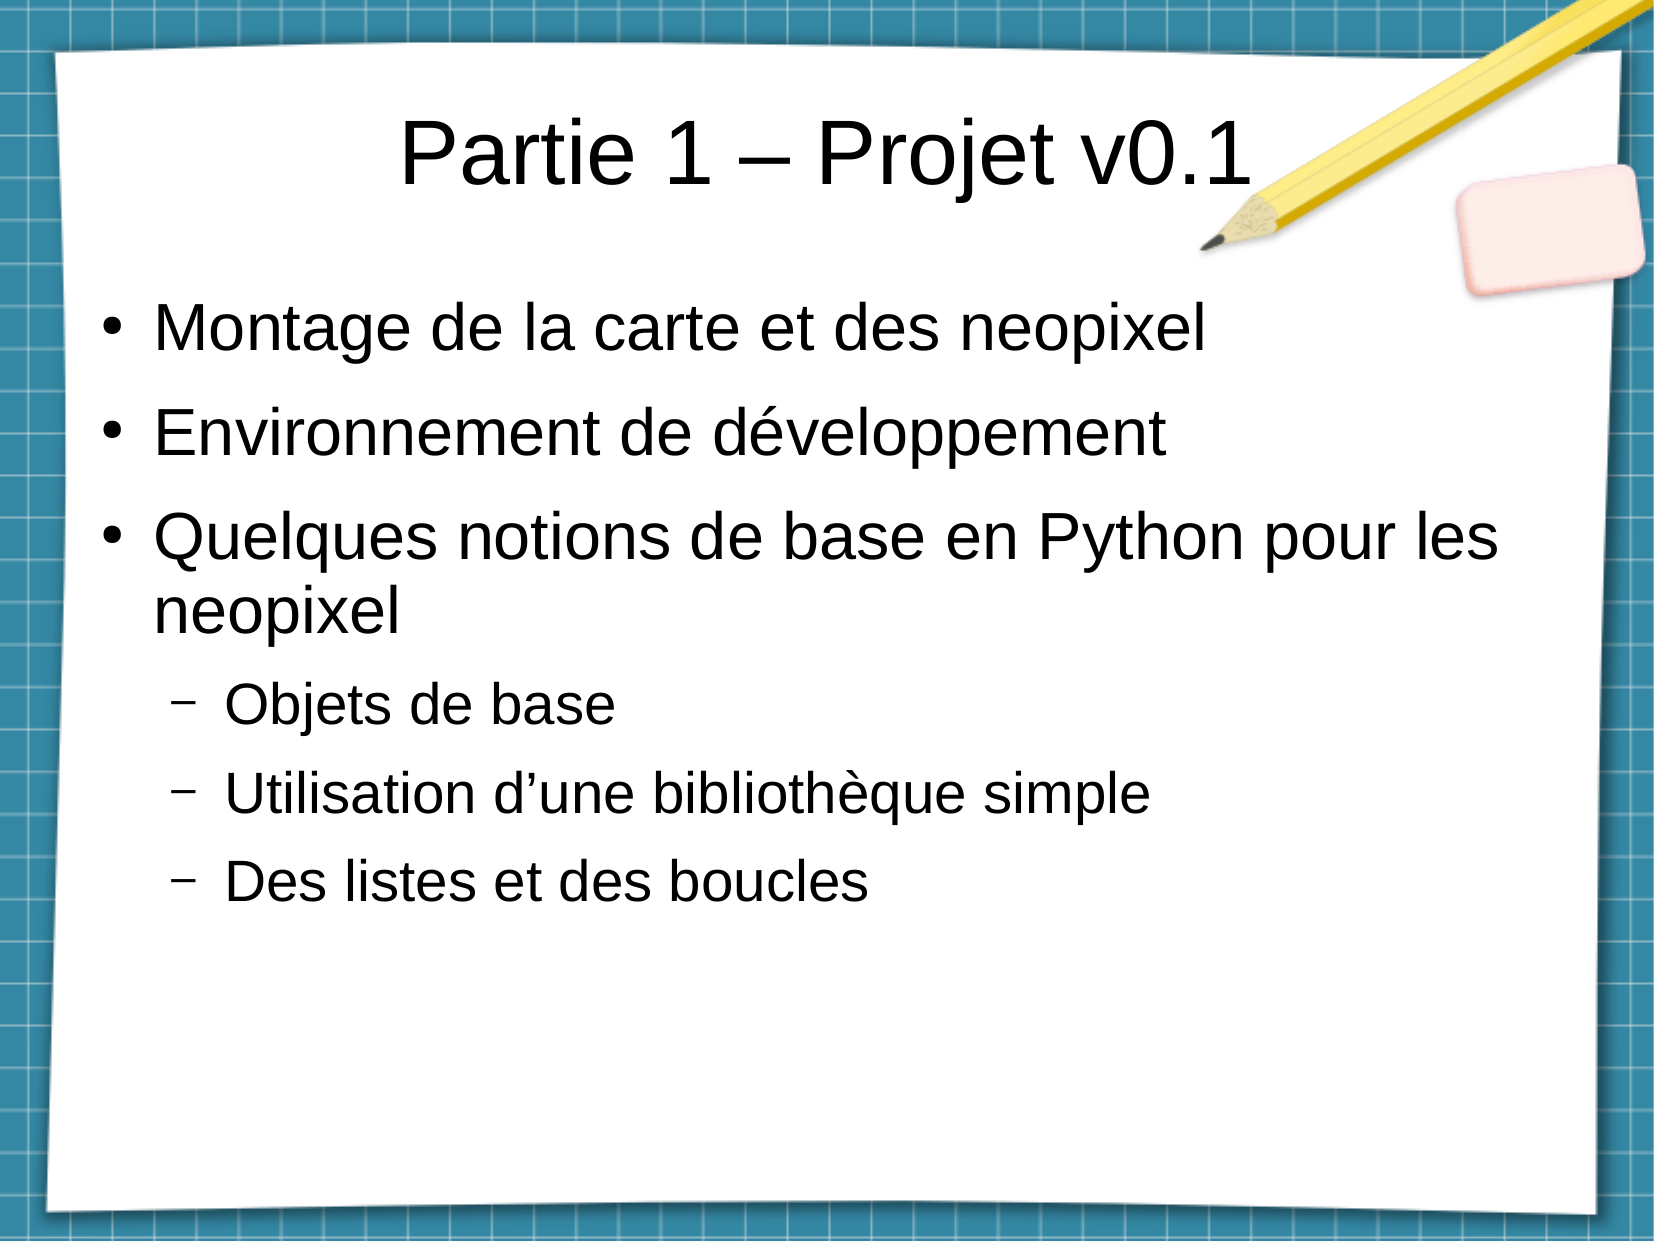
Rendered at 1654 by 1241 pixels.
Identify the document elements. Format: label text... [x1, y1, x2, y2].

picture [0, 0, 1654, 1241]
list Montage de la carte et des neopixel Environnement de développement Quelques notions de base en Python pour les neopixel Objets de base Utilisation d’une bibliothèque simple Des listes et des boucles [82, 290, 1571, 1010]
title Partie 1 – Projet v0.1 [82, 49, 1571, 257]
